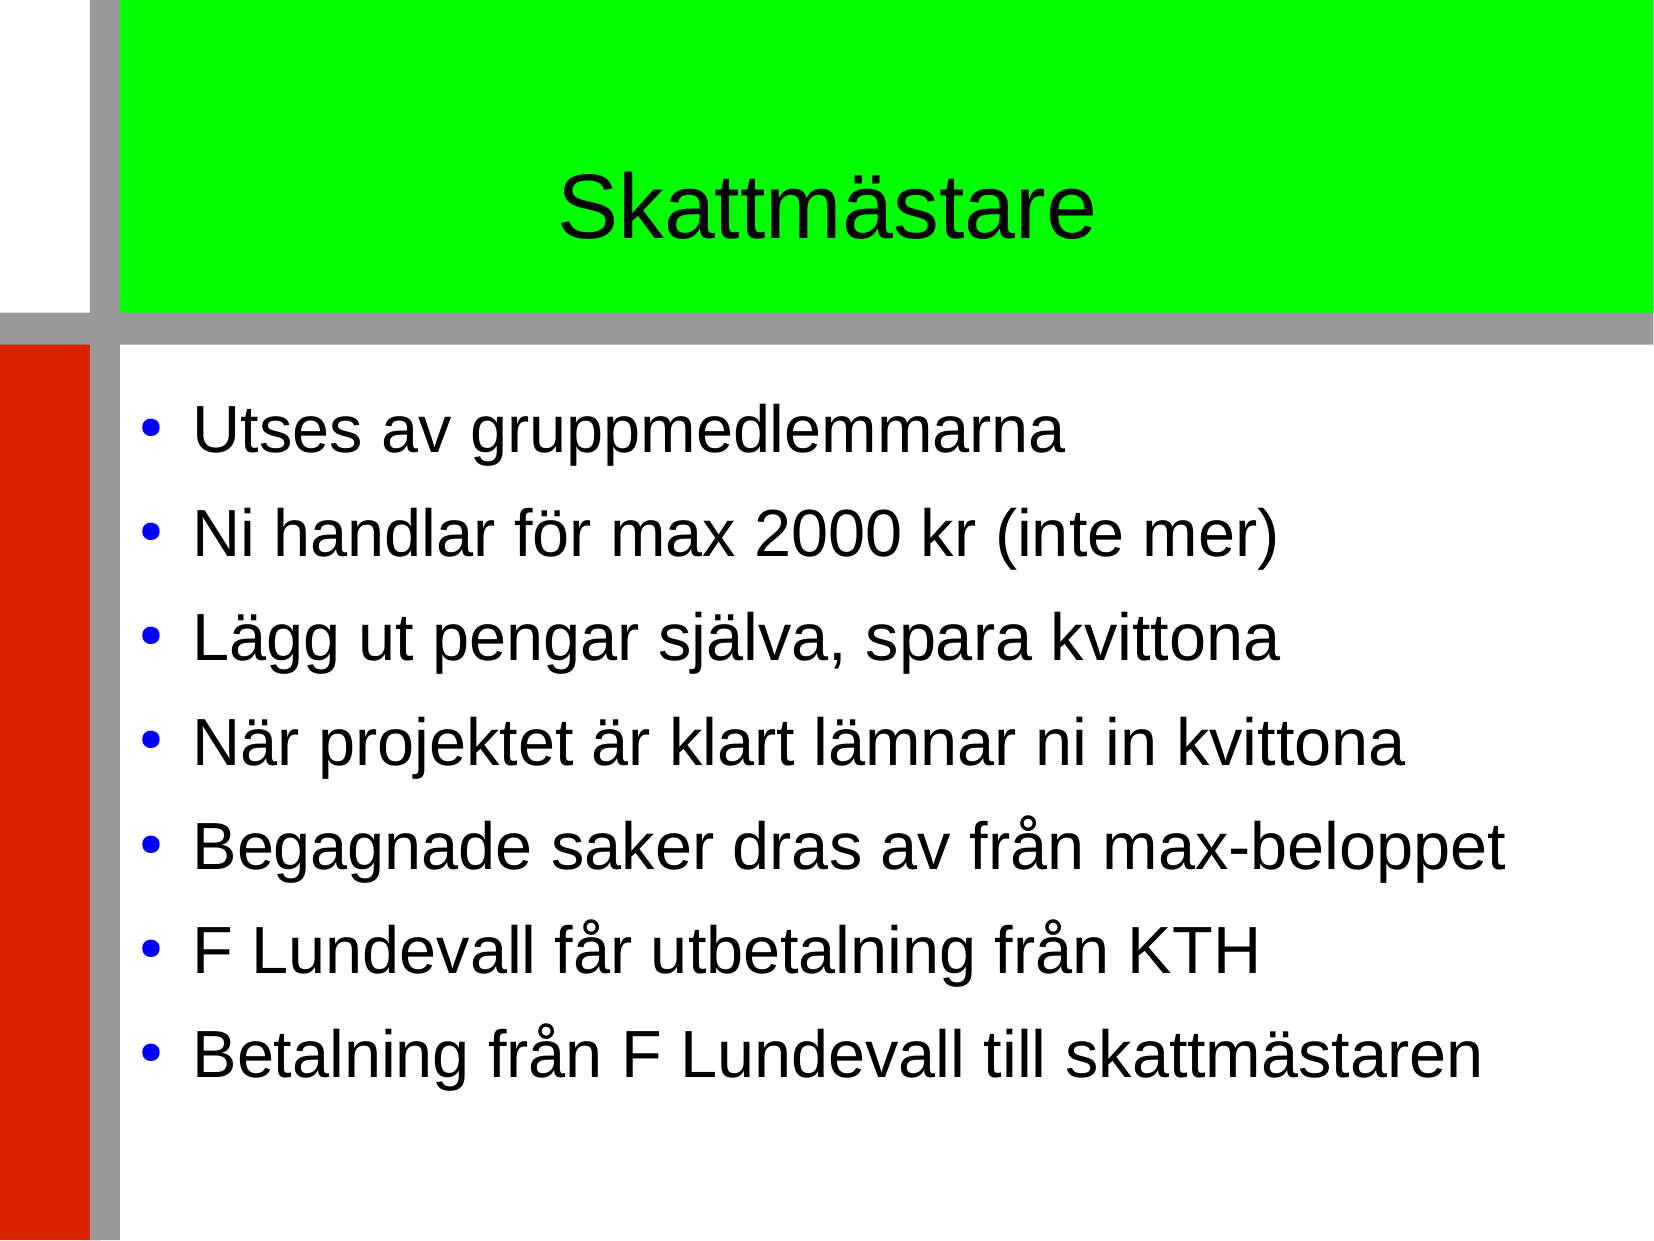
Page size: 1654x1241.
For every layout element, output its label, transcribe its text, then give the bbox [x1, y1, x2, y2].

title Skattmästare [121, 102, 1534, 311]
list Utses av gruppmedlemmarna Ni handlar för max 2000 kr (inte mer) Lägg ut pengar själva, spara kvittona När projektet är klart lämnar ni in kvittona Begagnade saker dras av från max-beloppet F Lundevall får utbetalning från KTH Betalning från F Lundevall till skattmästaren [121, 391, 1534, 1127]
